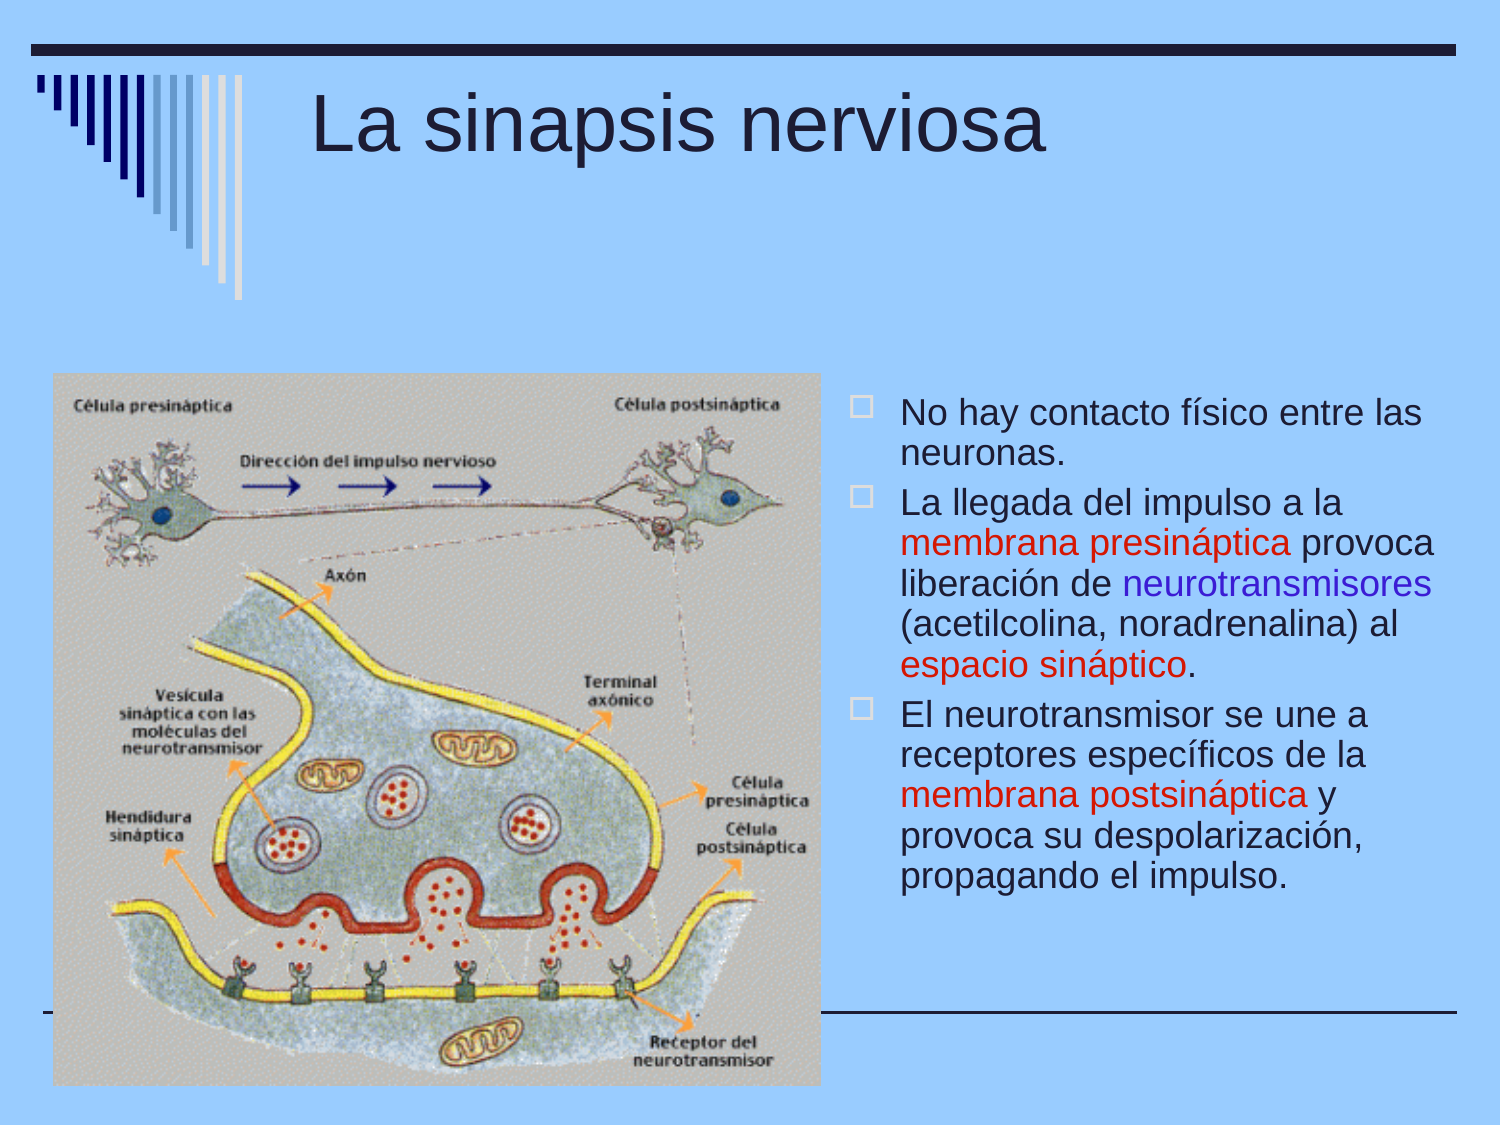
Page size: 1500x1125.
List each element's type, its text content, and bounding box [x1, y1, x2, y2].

list No hay contacto físico entre las neuronas. La llegada del impulso a la membrana presináptica provoca liberación de neurotransmisores (acetilcolina, noradrenalina) al espacio sináptico. El neurotransmisor se une a receptores específicos de la membrana postsináptica y provoca su despolarización, propagando el impulso. [832, 385, 1458, 1083]
title La sinapsis nerviosa [295, 24, 1388, 213]
text_box [53, 373, 821, 1086]
